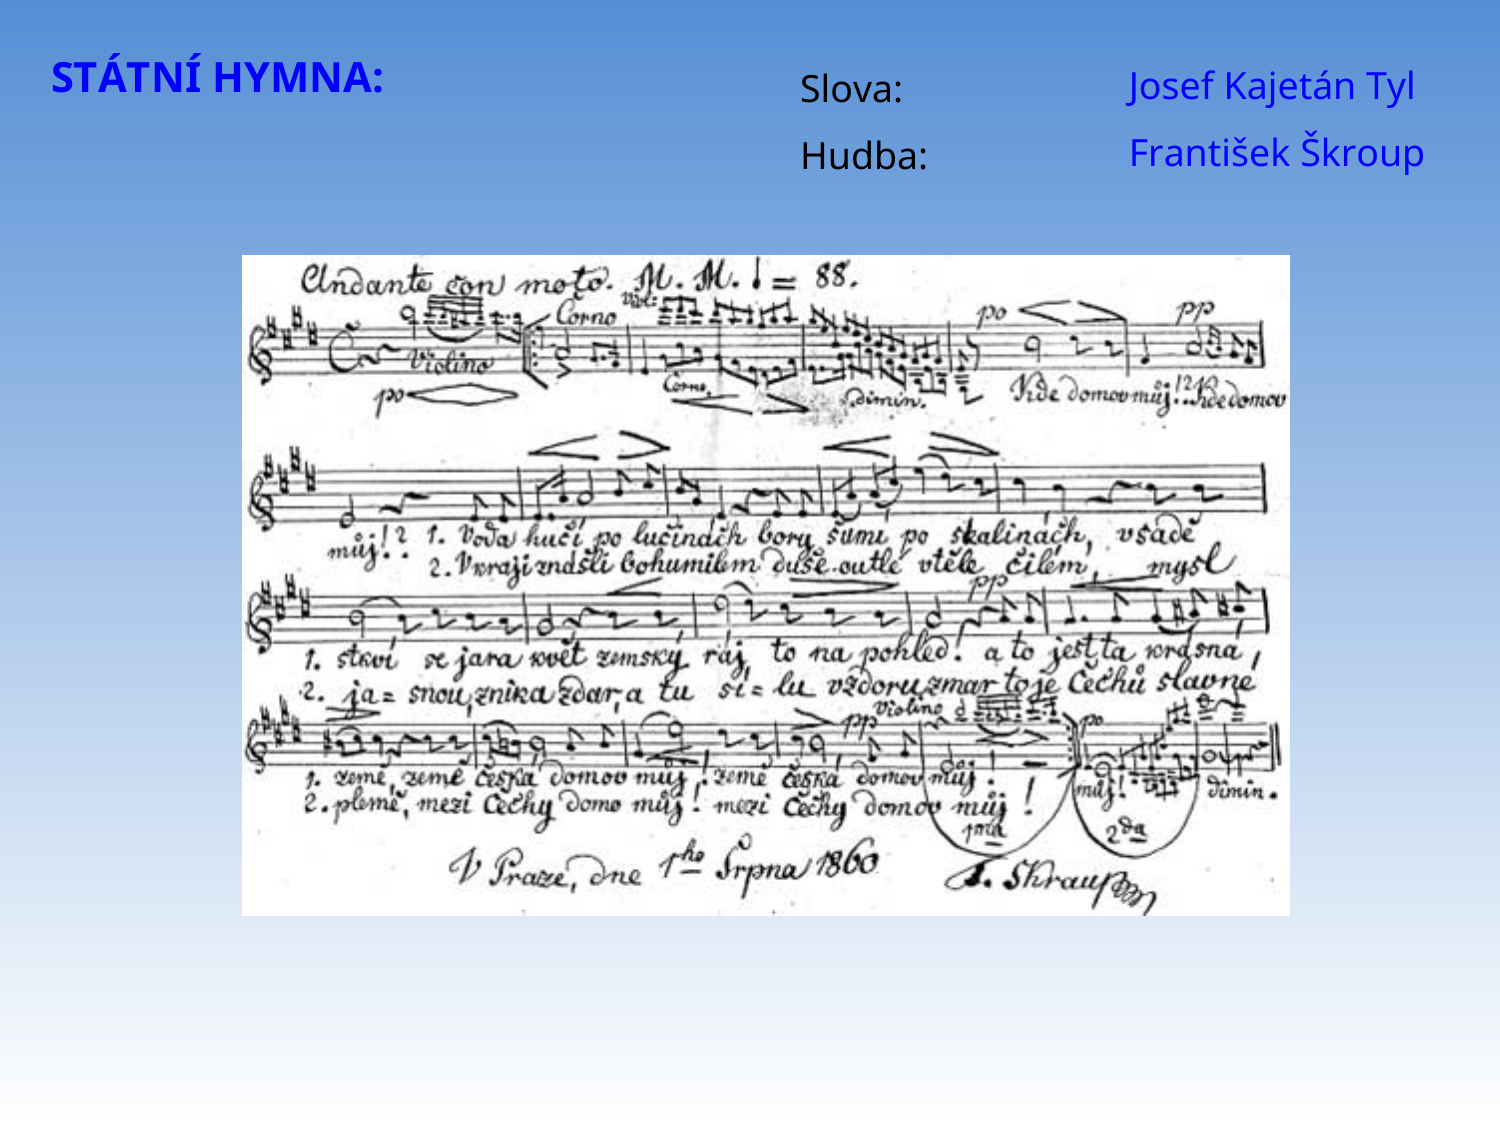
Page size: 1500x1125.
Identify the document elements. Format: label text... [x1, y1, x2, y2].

picture [242, 255, 1290, 916]
table_header Josef Kajetán Tyl [1114, 55, 1443, 121]
text_box STÁTNÍ HYMNA: [36, 42, 400, 116]
table_header Slova: [785, 55, 1114, 121]
table_cell Hudba: [785, 121, 1114, 188]
table_cell František Škroup [1114, 121, 1443, 188]
